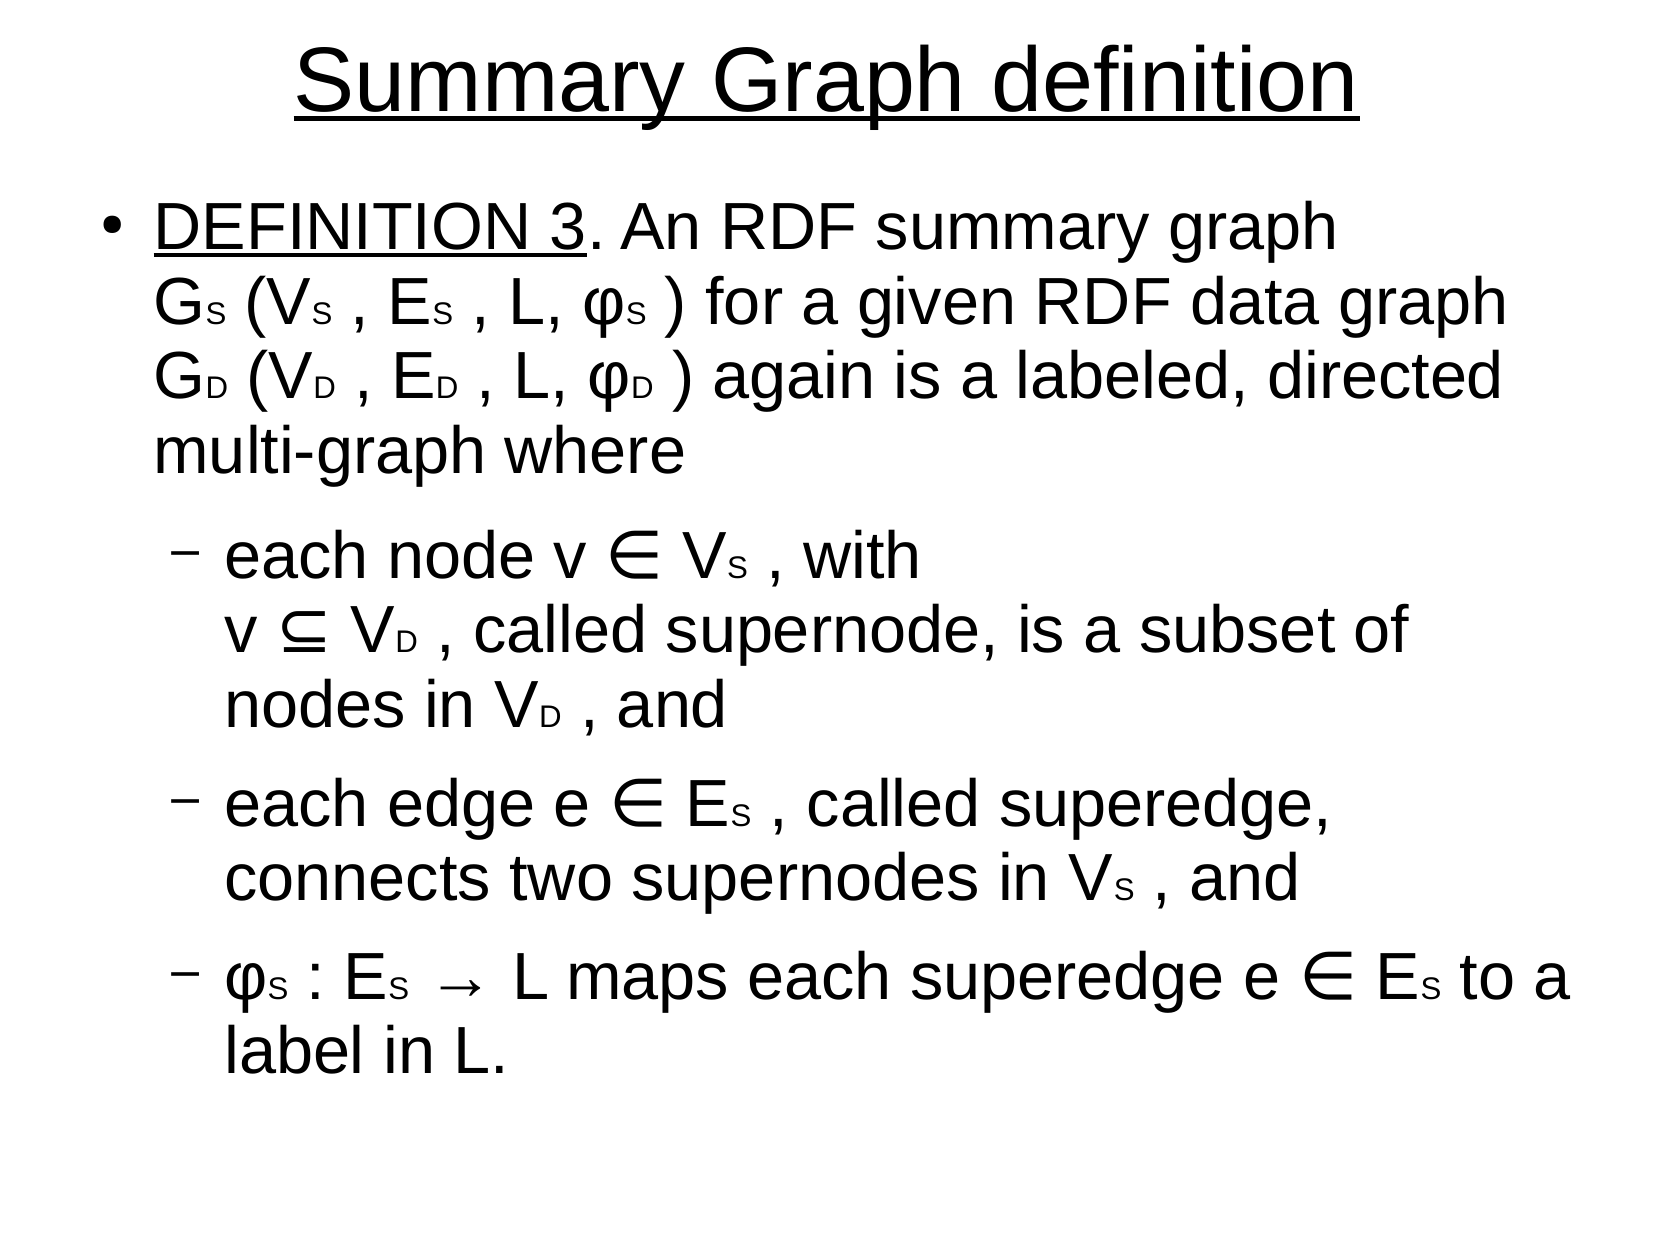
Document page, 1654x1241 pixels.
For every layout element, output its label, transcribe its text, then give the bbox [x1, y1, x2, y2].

title Summary Graph definition [0, 5, 1654, 154]
list DEFINITION 3. An RDF summary graph GS (VS , ES , L, φS ) for a given RDF data graph GD (VD , ED , L, φD ) again is a labeled, directed multi-graph where each node v ∈ VS , with v ⊆ VD , called supernode, is a subset of nodes in VD , and each edge e ∈ ES , called superedge, connects two supernodes in VS , and φS : ES → L maps each superedge e ∈ ES to a label in L. [82, 188, 1571, 1193]
